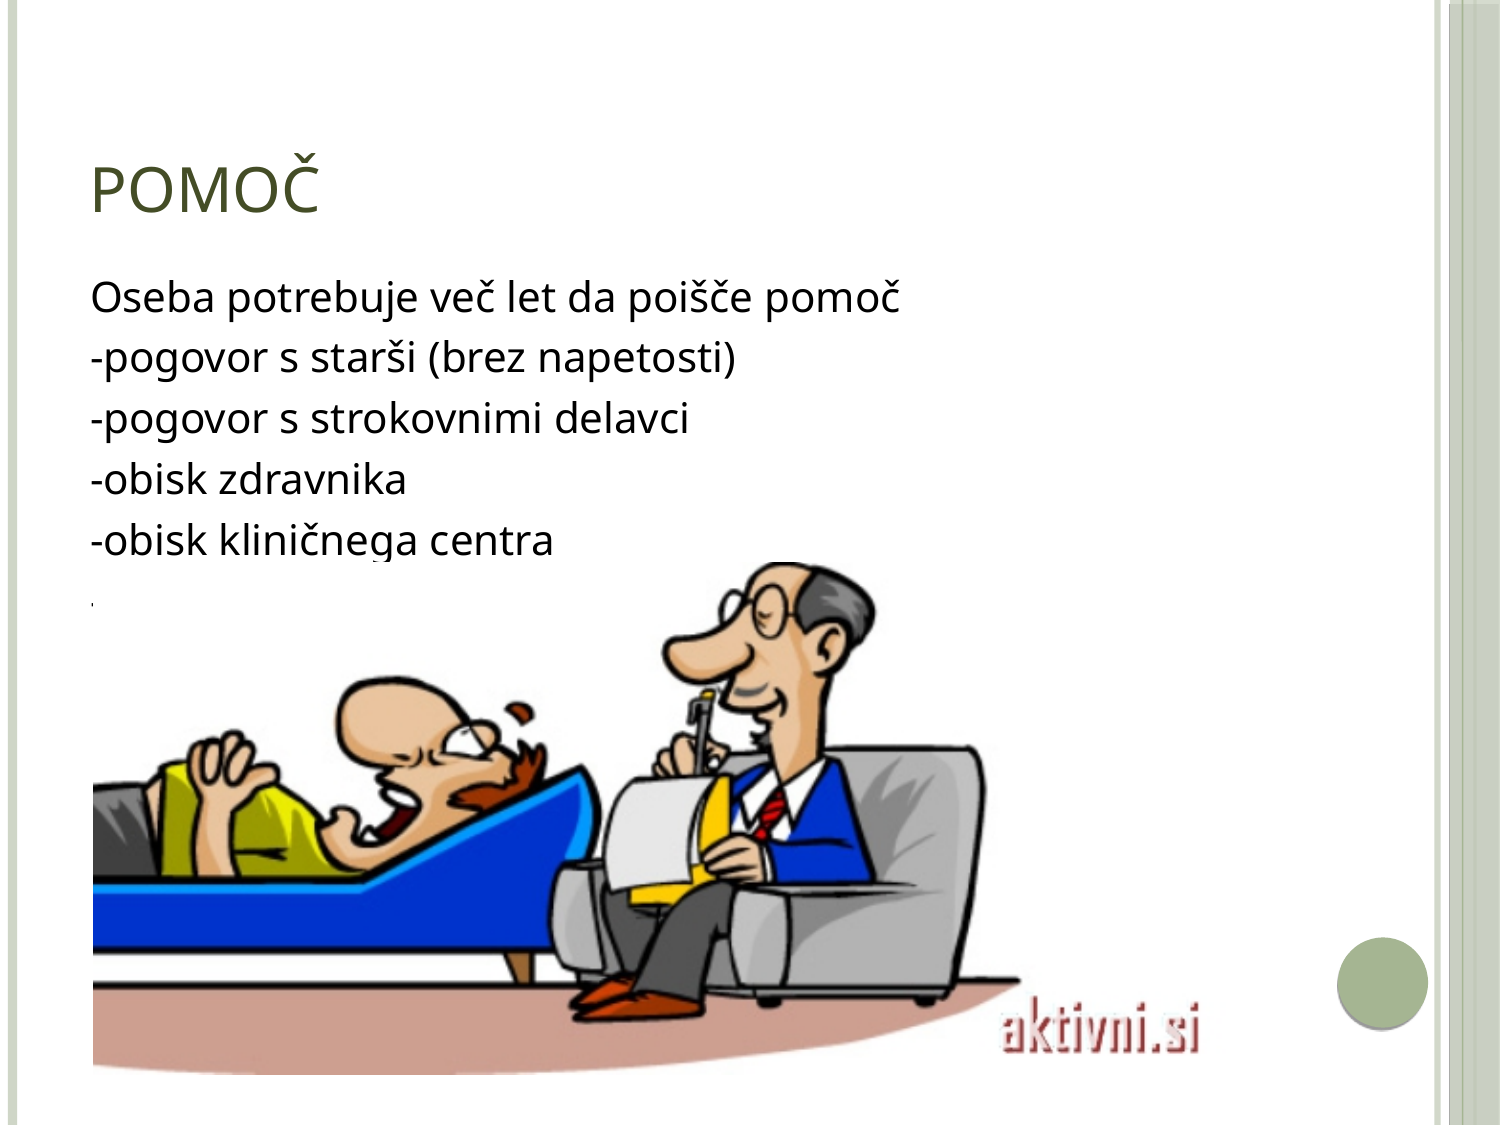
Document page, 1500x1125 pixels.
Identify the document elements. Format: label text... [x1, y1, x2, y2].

title Pomoč [75, 45, 1300, 233]
list Oseba potrebuje več let da poišče pomoč -pogovor s starši (brez napetosti) -pogovor s strokovnimi delavci -obisk zdravnika -obisk kliničnega centra -… [75, 262, 1360, 633]
picture [93, 562, 1231, 1075]
